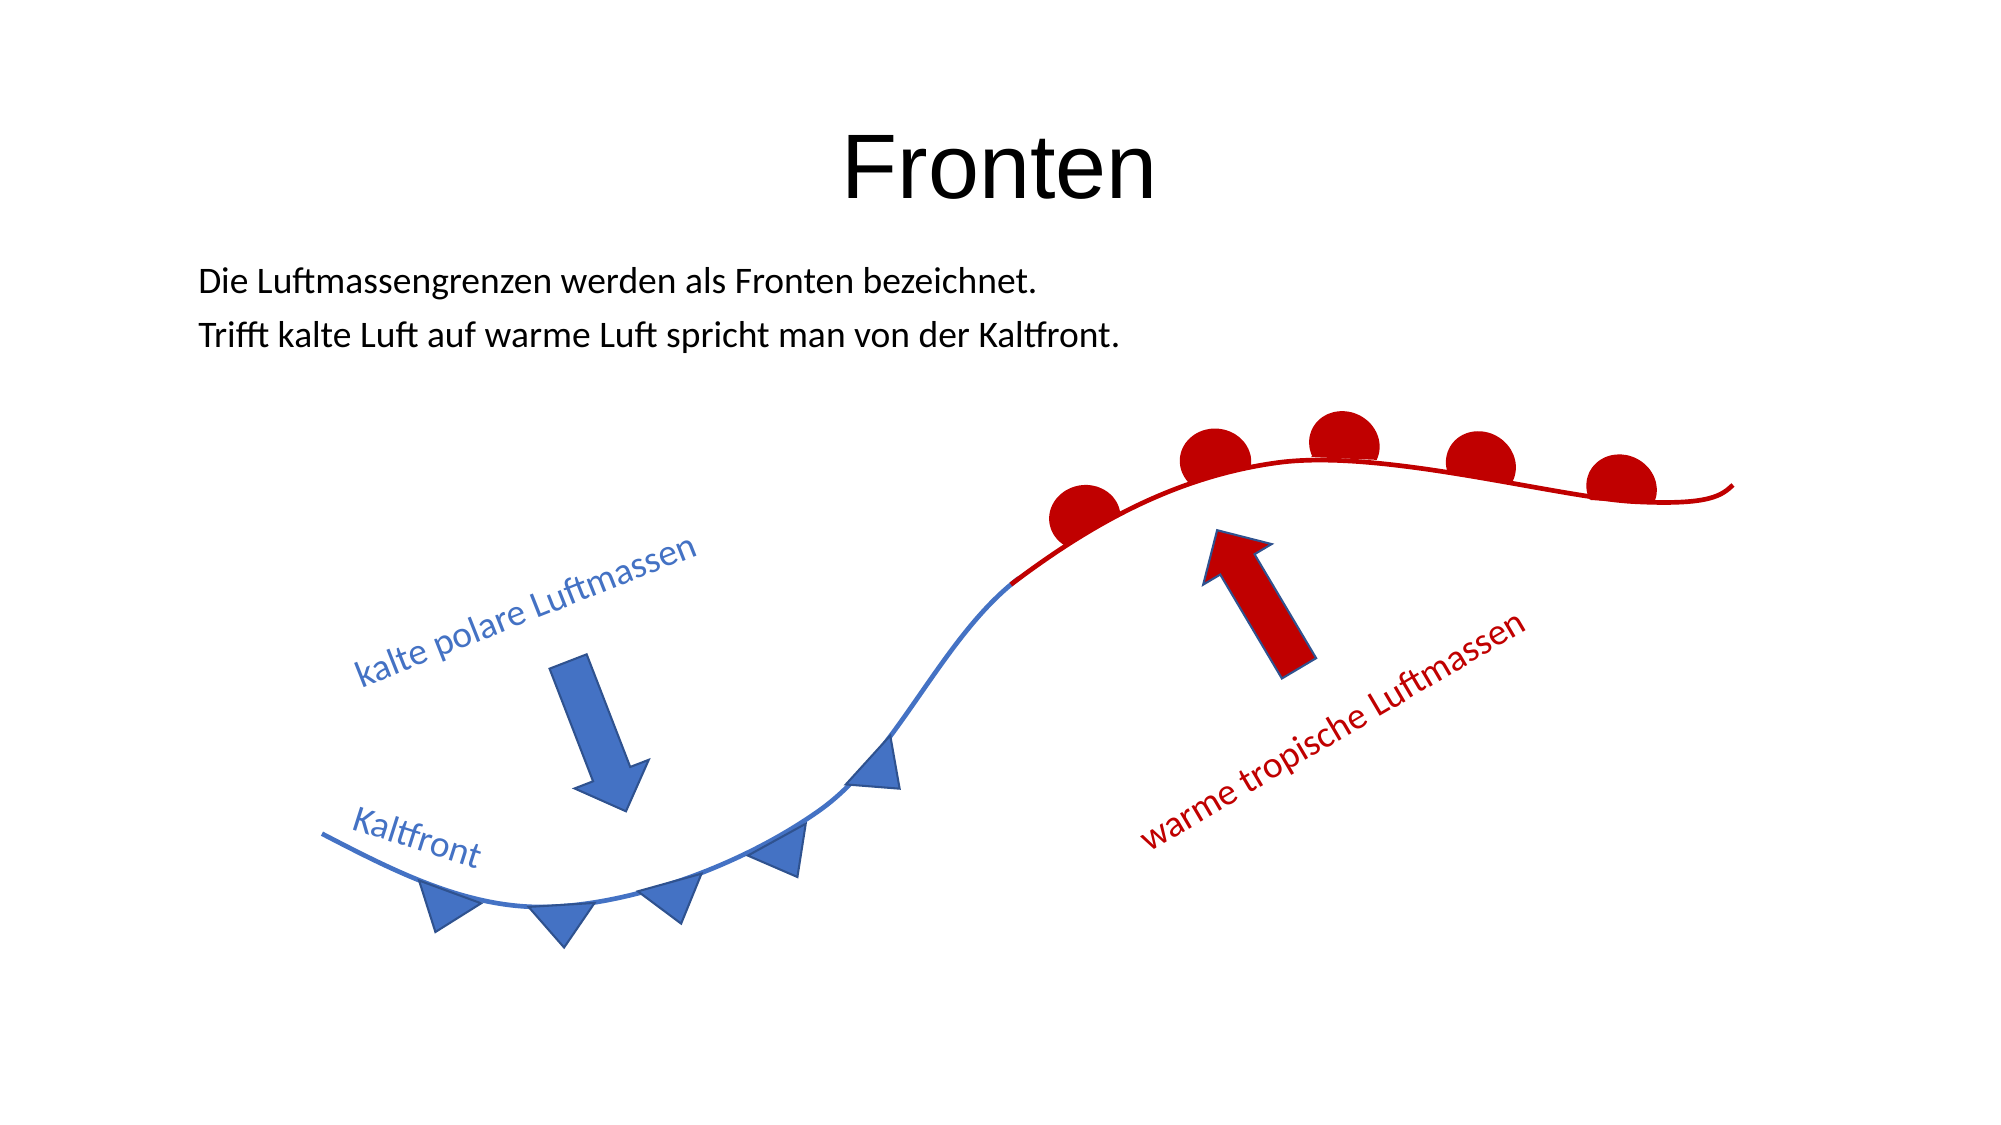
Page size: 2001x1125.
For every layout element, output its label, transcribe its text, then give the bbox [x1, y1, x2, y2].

text_box Trifft kalte Luft auf warme Luft spricht man von der Kaltfront. [183, 302, 1136, 362]
text_box [637, 873, 702, 924]
text_box Kaltfront [331, 781, 526, 896]
title Fronten [137, 59, 1863, 278]
text_box Die Luftmassengrenzen werden als Fronten bezeichnet. [183, 248, 1836, 309]
text_box [1050, 486, 1120, 545]
text_box [1203, 530, 1317, 679]
text_box kalte polare Luftmassen [331, 502, 731, 709]
text_box warme tropische Luftmassen [1113, 580, 1554, 874]
text_box [1587, 455, 1656, 503]
text_box [549, 654, 649, 812]
text_box [845, 735, 900, 789]
text_box [1310, 412, 1379, 459]
text_box [528, 902, 595, 948]
text_box [419, 880, 482, 933]
text_box [1180, 429, 1251, 483]
text_box [747, 823, 806, 878]
text_box [1446, 432, 1515, 483]
